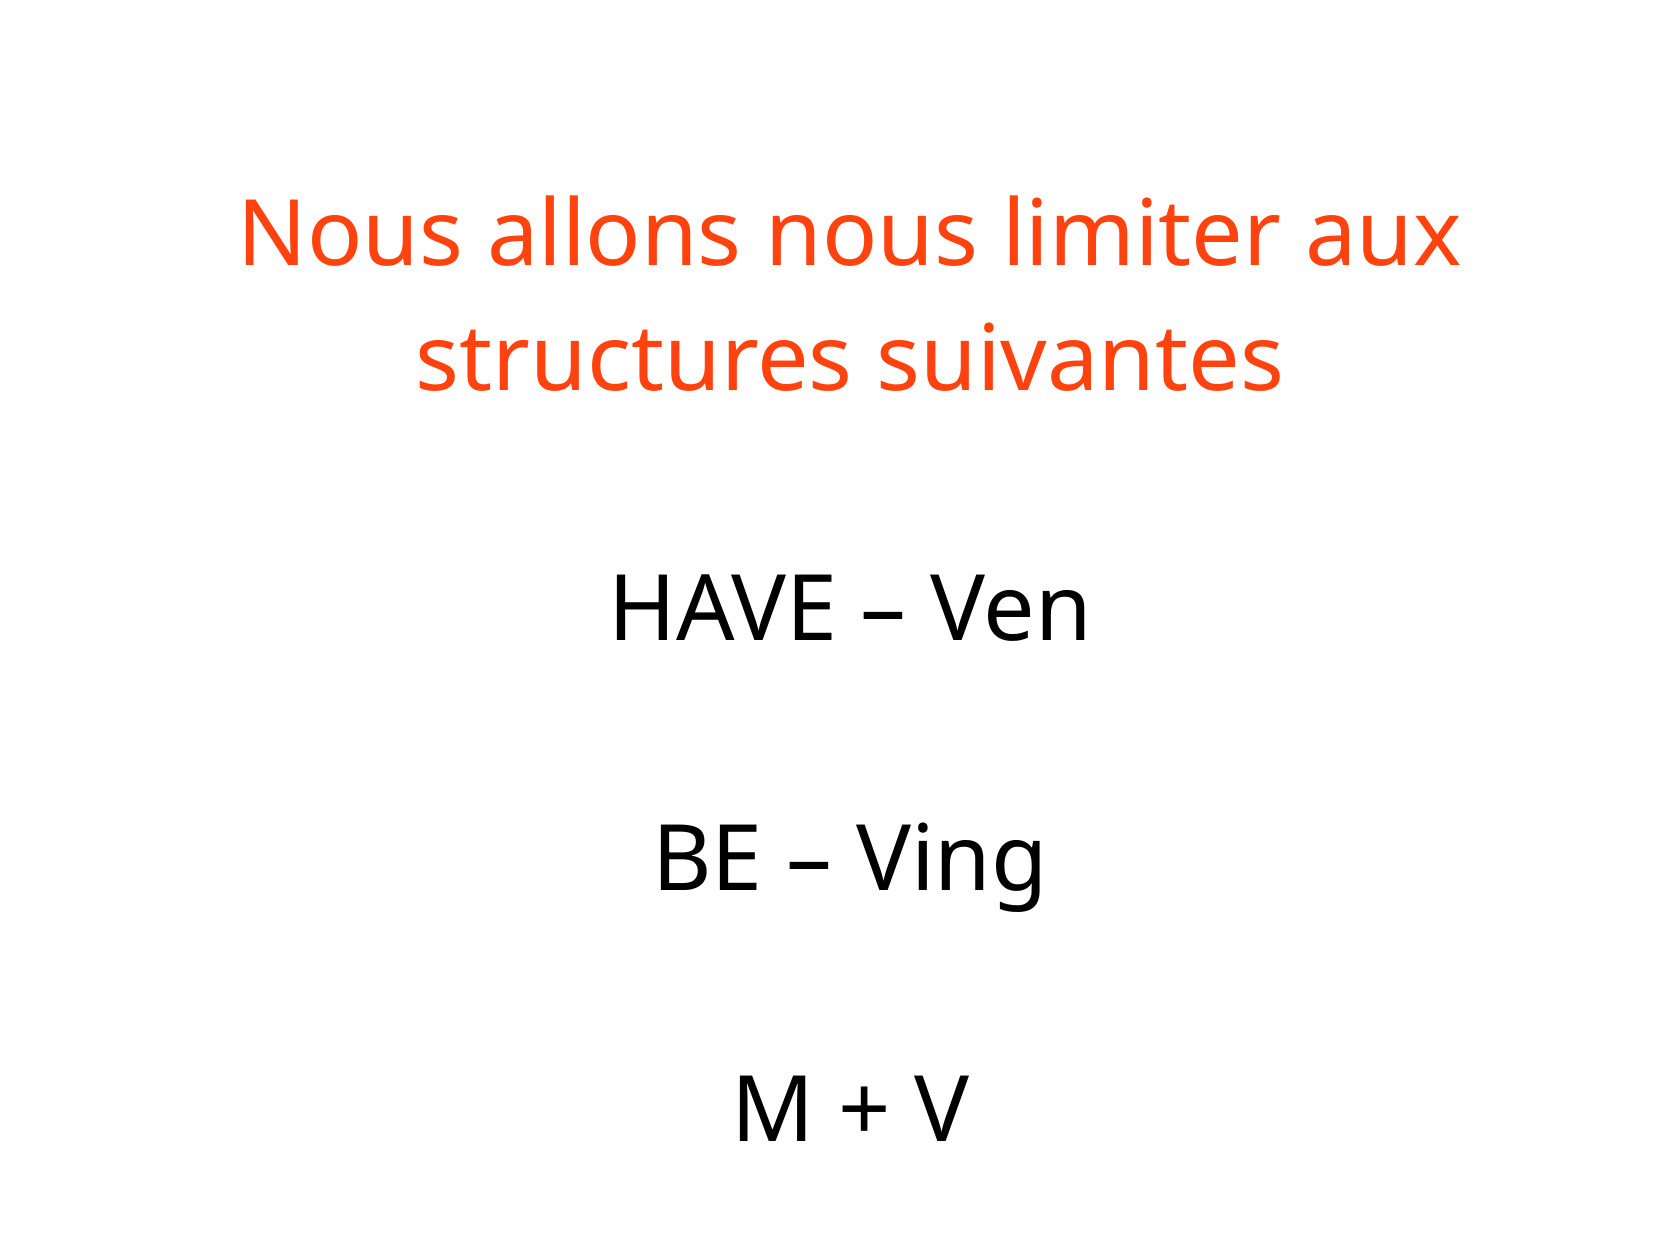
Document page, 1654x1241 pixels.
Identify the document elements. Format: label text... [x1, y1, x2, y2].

text_box Nous allons nous limiter aux structures suivantes HAVE – Ven BE – Ving M + V [59, 35, 1642, 1241]
